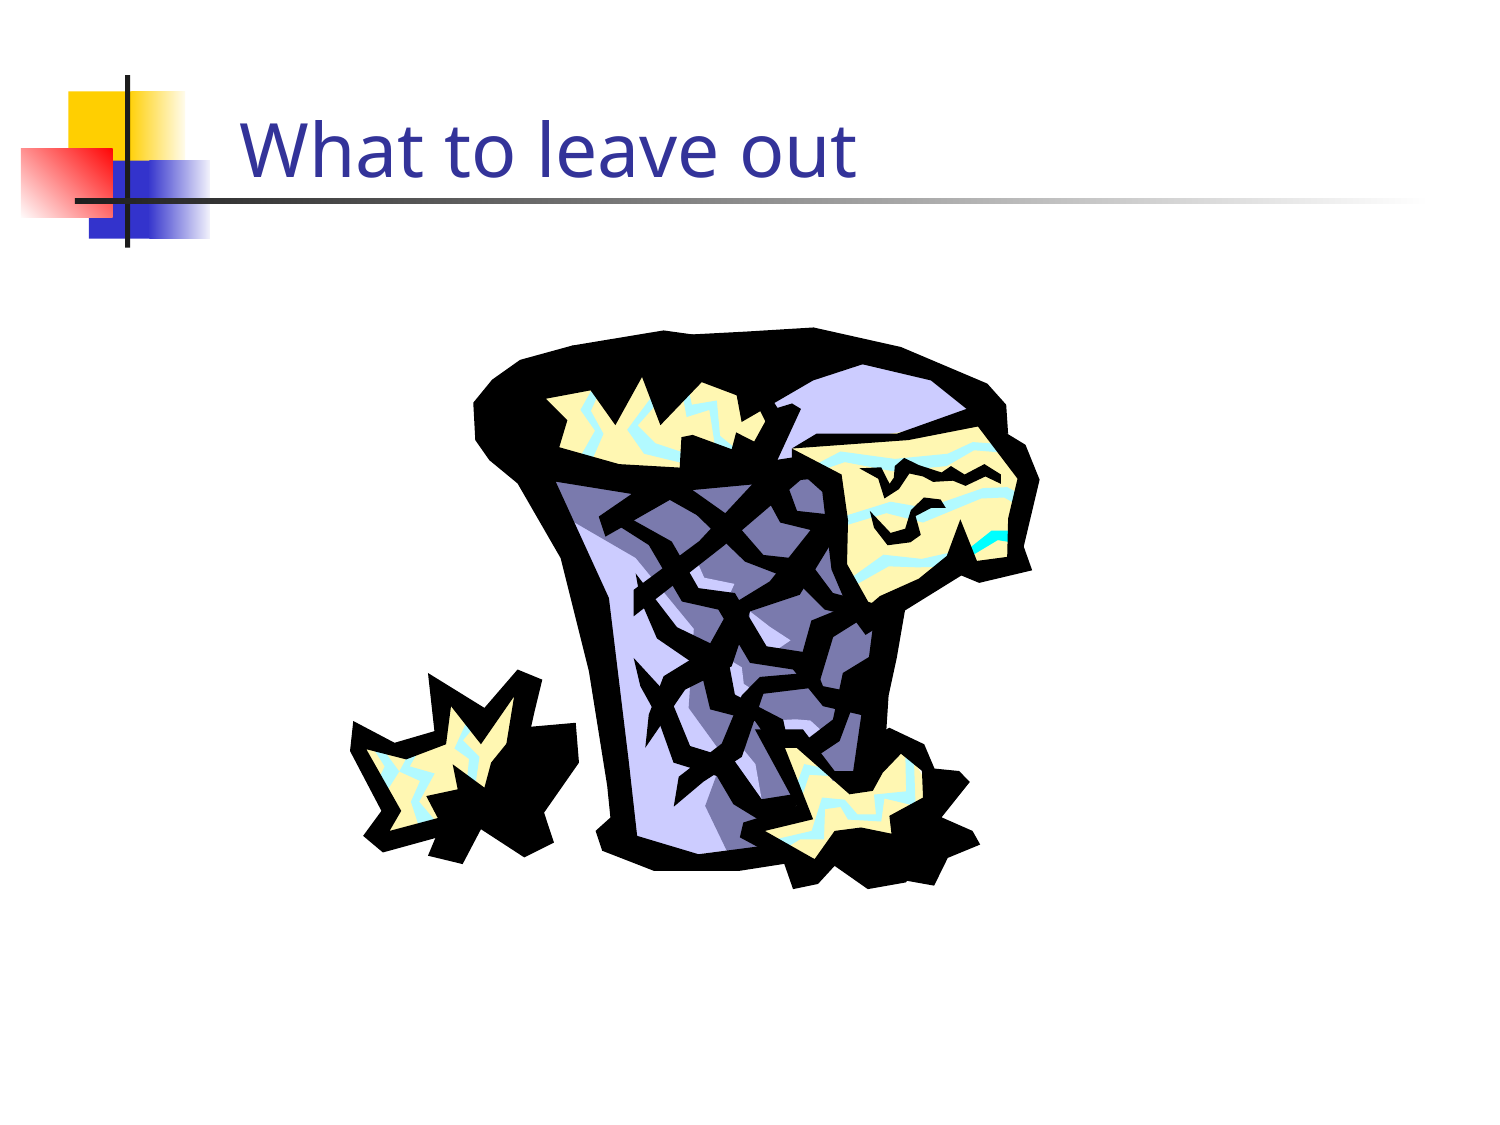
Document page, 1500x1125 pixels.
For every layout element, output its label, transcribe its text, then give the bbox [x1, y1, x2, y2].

picture [350, 324, 1045, 895]
title What to leave out [224, 12, 1500, 200]
